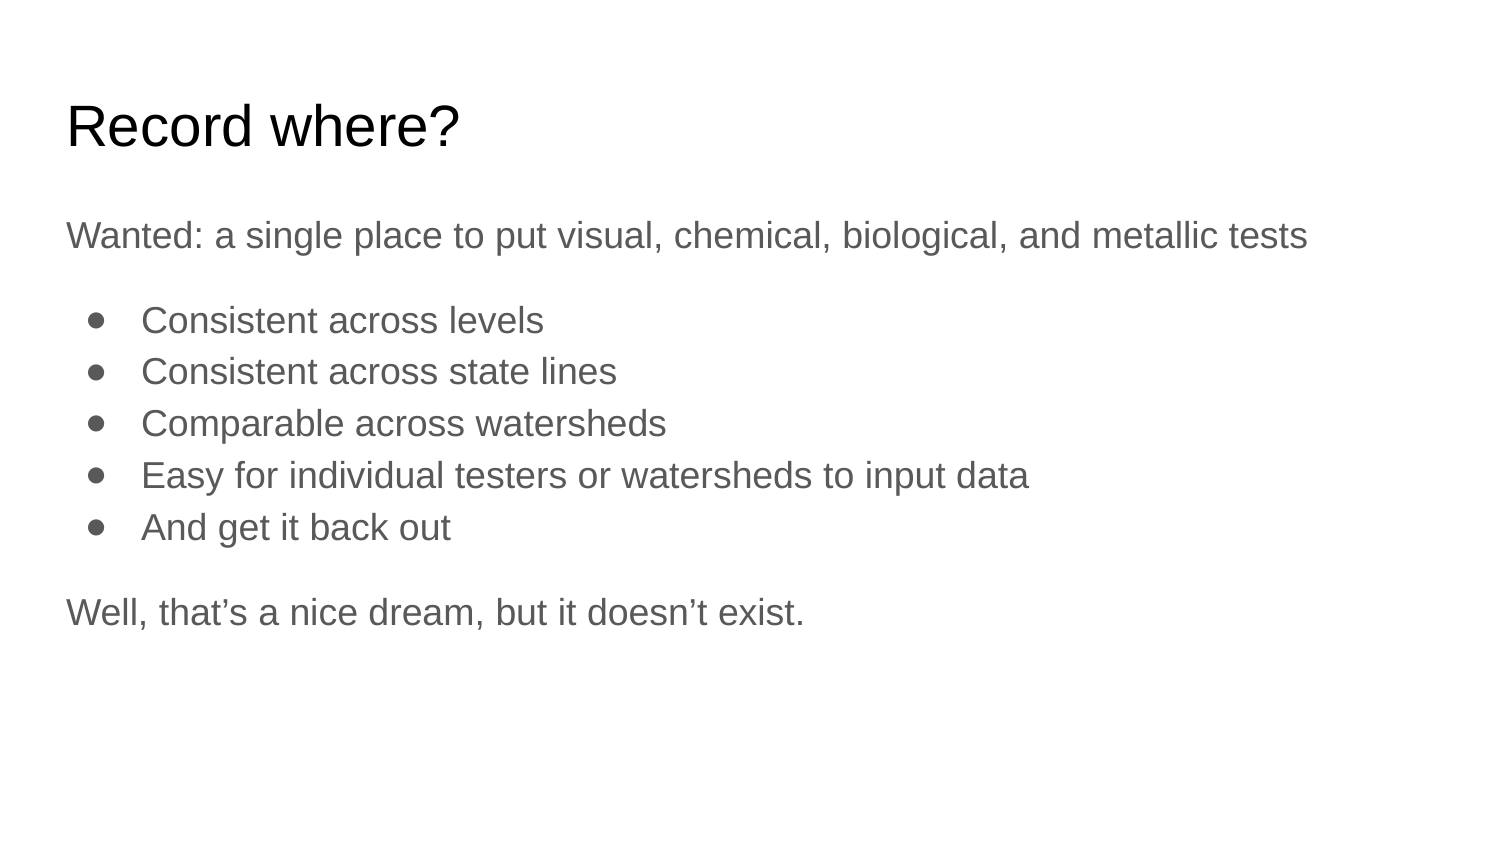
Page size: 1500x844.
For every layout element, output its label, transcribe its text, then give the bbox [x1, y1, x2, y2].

title Record where? [51, 72, 1449, 167]
list Wanted: a single place to put visual, chemical, biological, and metallic tests Consistent across levels Consistent across state lines Comparable across watersheds Easy for individual testers or watersheds to input data And get it back out Well, that’s a nice dream, but it doesn’t exist. [51, 189, 1449, 750]
